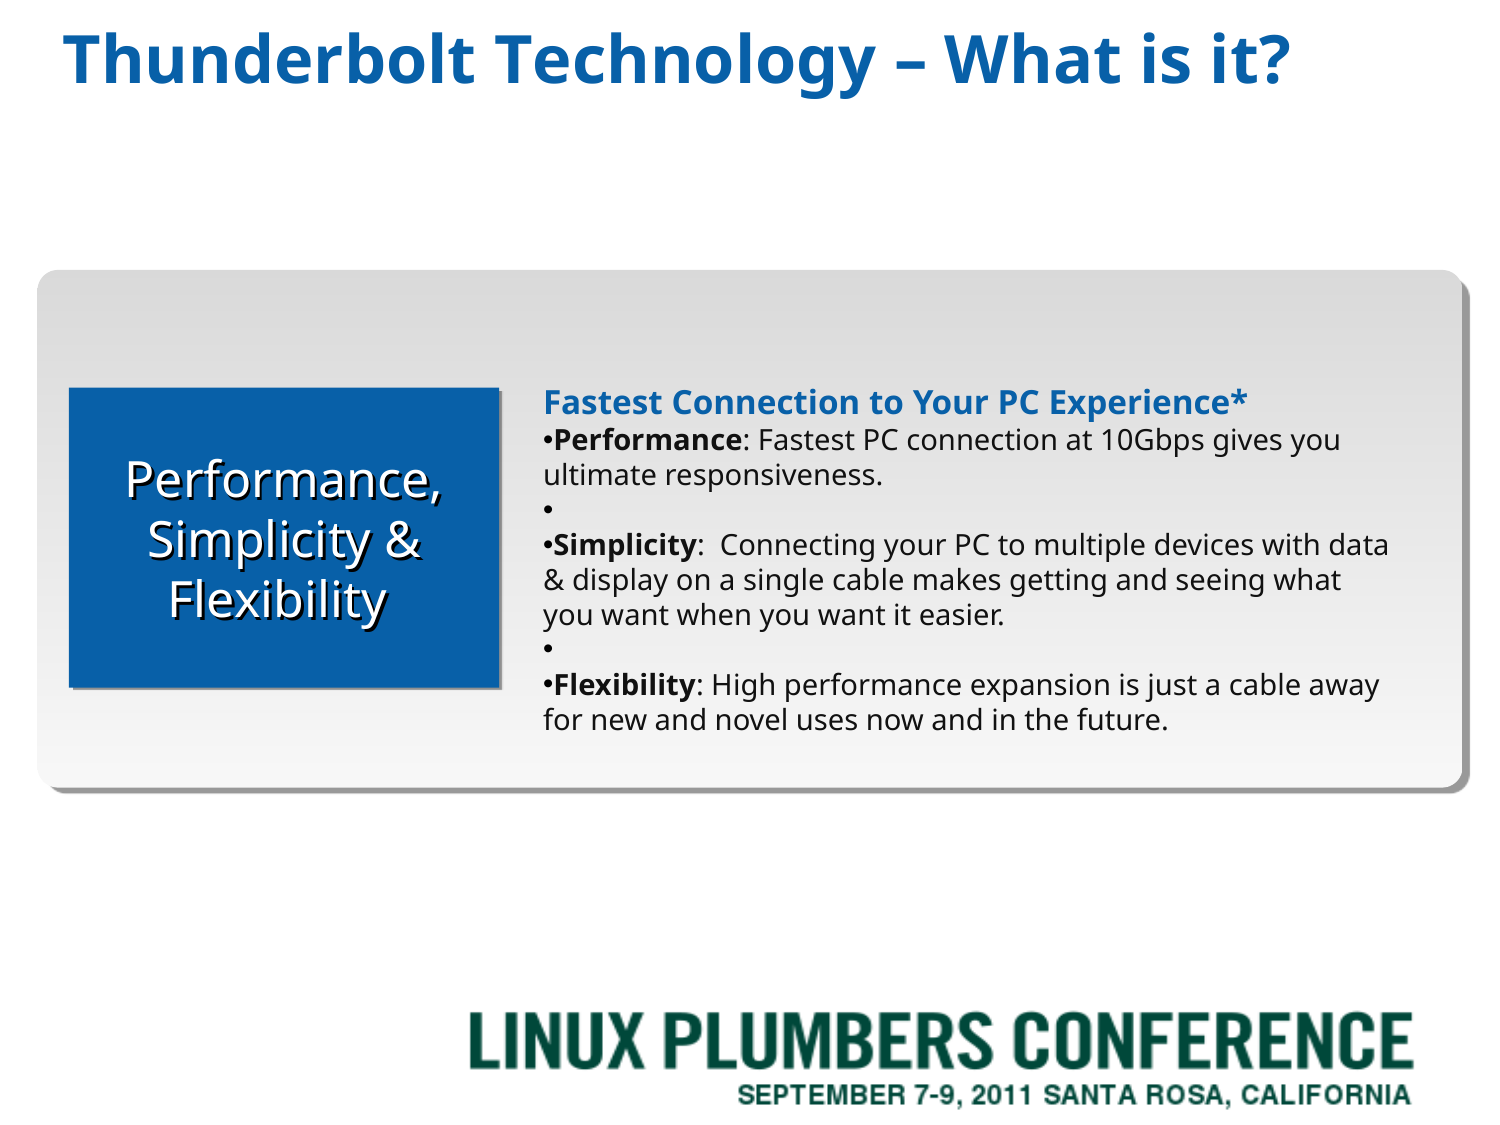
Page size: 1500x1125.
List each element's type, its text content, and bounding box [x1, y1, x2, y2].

text_box [37, 269, 1463, 788]
picture [453, 974, 1426, 1125]
title Thunderbolt Technology – What is it? [62, 16, 1414, 163]
text_box Performance, Simplicity & Flexibility [68, 387, 500, 688]
text_box Fastest Connection to Your PC Experience* Performance: Fastest PC connection at 10Gbps gives you ultimate responsiveness. Simplicity: Connecting your PC to multiple devices with data & display on a single cable makes getting and seeing what you want when you want it easier. Flexibility: High performance expansion is just a cable away for new and novel uses now and in the future. [528, 374, 1413, 744]
